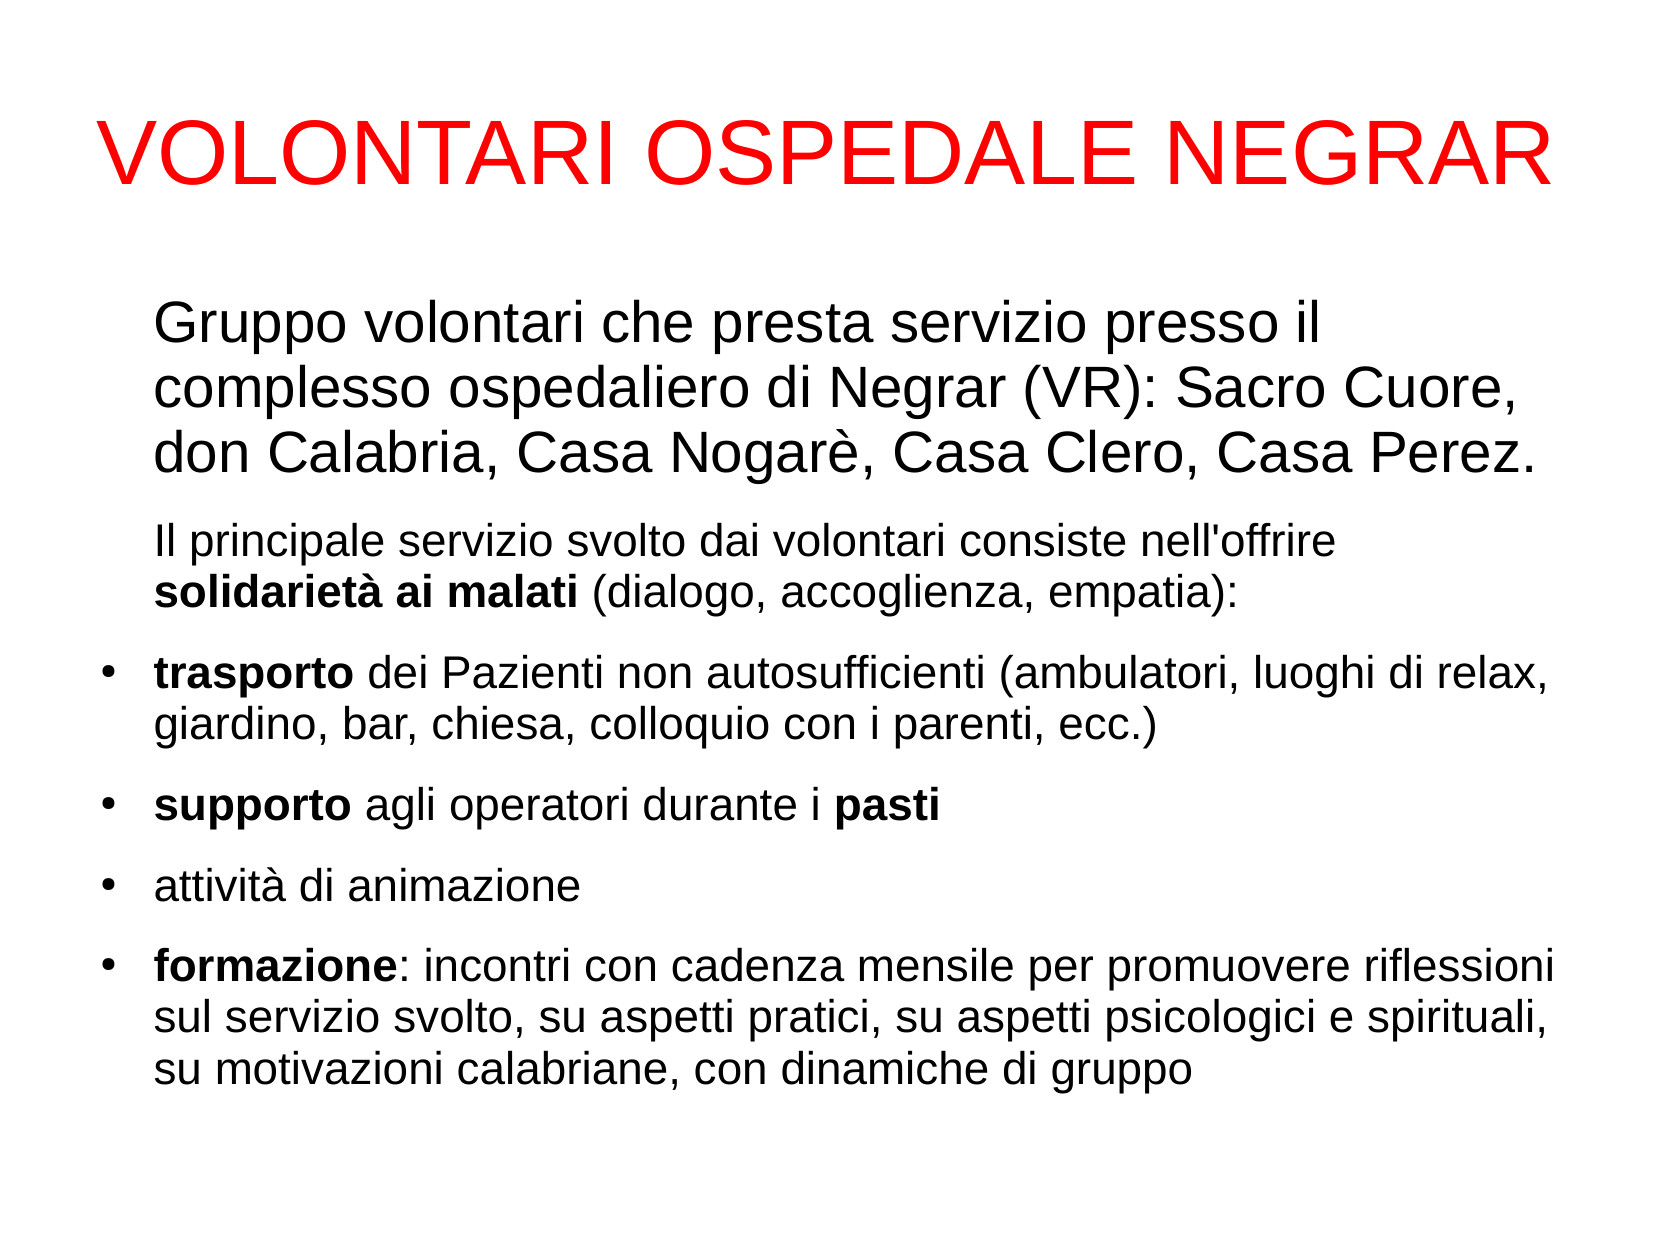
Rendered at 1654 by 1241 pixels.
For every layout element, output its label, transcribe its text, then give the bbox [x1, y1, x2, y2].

title VOLONTARI OSPEDALE NEGRAR [82, 49, 1571, 257]
list Gruppo volontari che presta servizio presso il complesso ospedaliero di Negrar (VR): Sacro Cuore, don Calabria, Casa Nogarè, Casa Clero, Casa Perez. Il principale servizio svolto dai volontari consiste nell'offrire solidarietà ai malati (dialogo, accoglienza, empatia): trasporto dei Pazienti non autosufficienti (ambulatori, luoghi di relax, giardino, bar, chiesa, colloquio con i parenti, ecc.) supporto agli operatori durante i pasti attività di animazione formazione: incontri con cadenza mensile per promuovere riflessioni sul servizio svolto, su aspetti pratici, su aspetti psicologici e spirituali, su motivazioni calabriane, con dinamiche di gruppo [82, 290, 1571, 1109]
